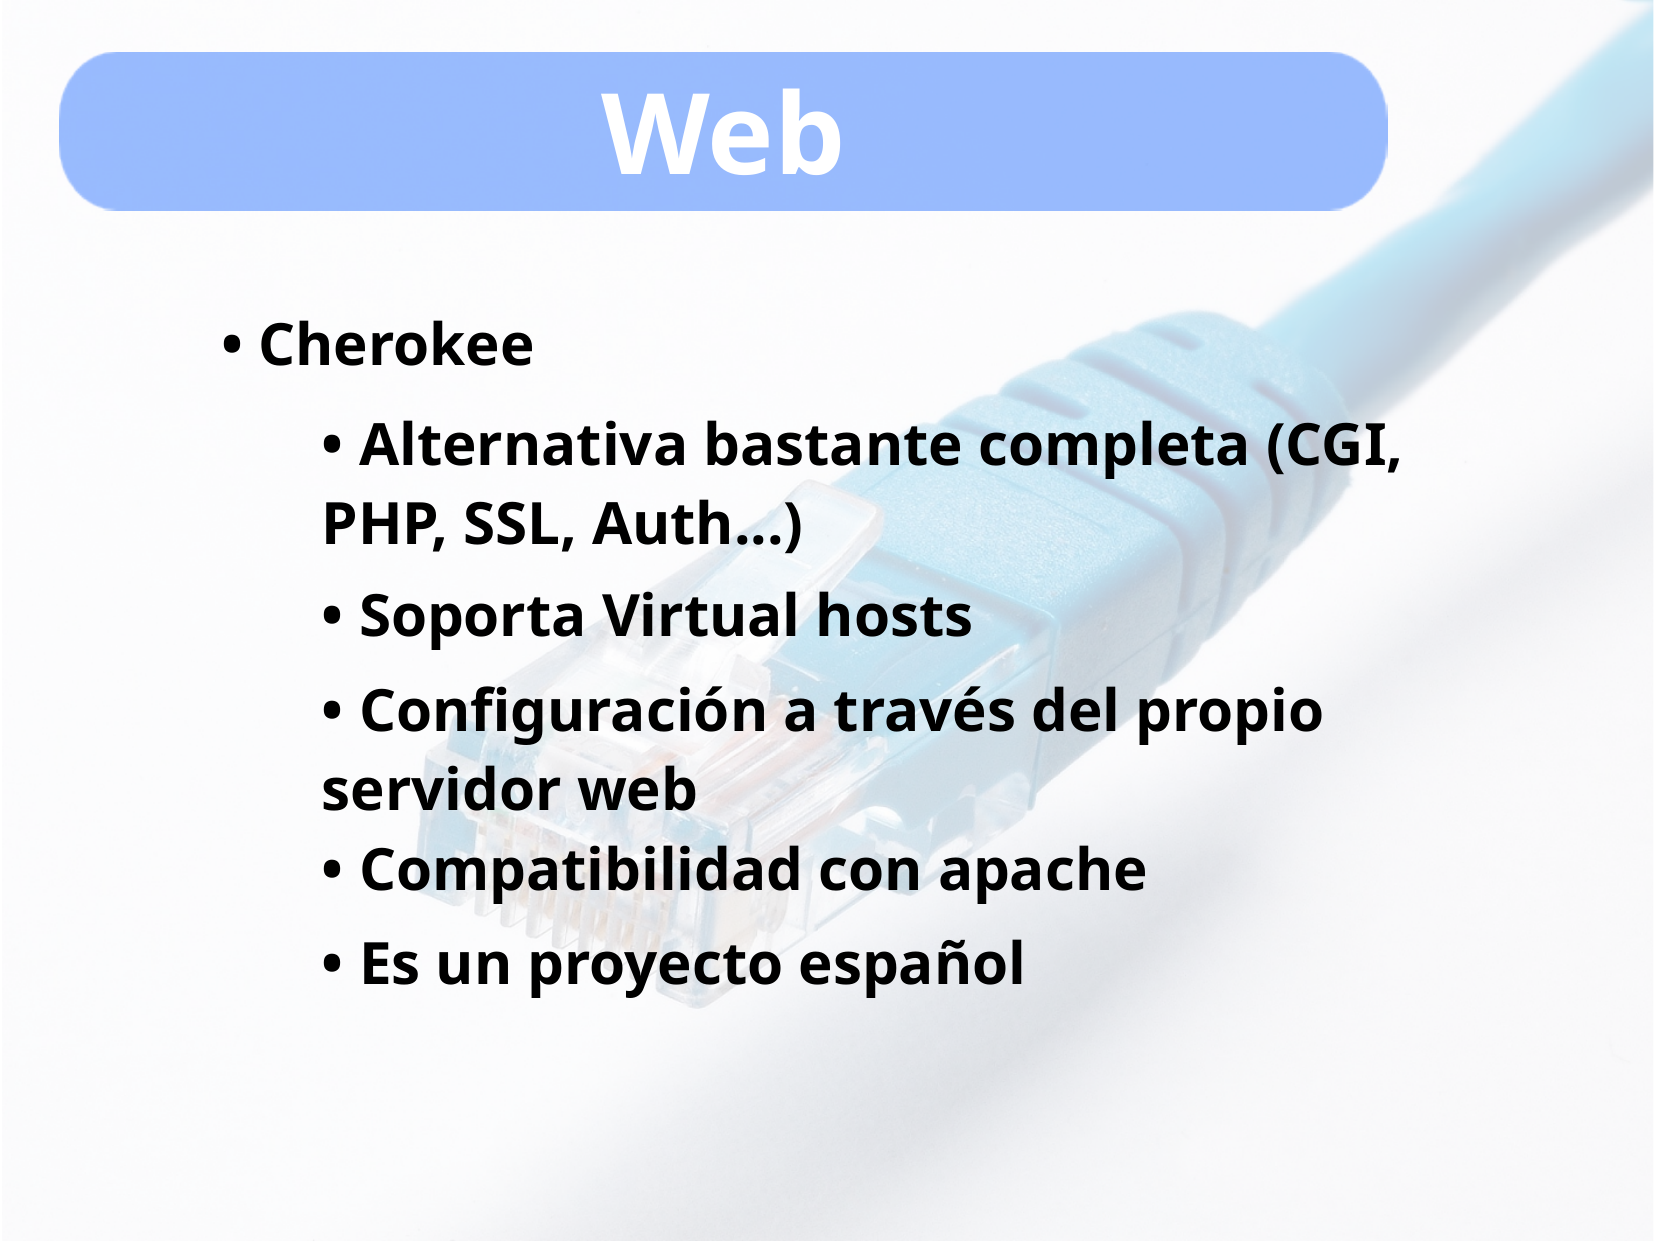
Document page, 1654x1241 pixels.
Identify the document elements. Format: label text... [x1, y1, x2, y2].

text_box • Alternativa bastante completa (CGI, PHP, SSL, Auth...) [307, 395, 1477, 565]
text_box • Configuración a través del propio servidor web [307, 661, 1447, 831]
text_box • Cherokee [206, 295, 591, 388]
text_box • Compatibilidad con apache [307, 831, 1270, 913]
text_box • Soporta Virtual hosts [307, 567, 1447, 659]
text_box • Es un proyecto español [307, 915, 1123, 1008]
picture [2, 0, 1654, 1241]
